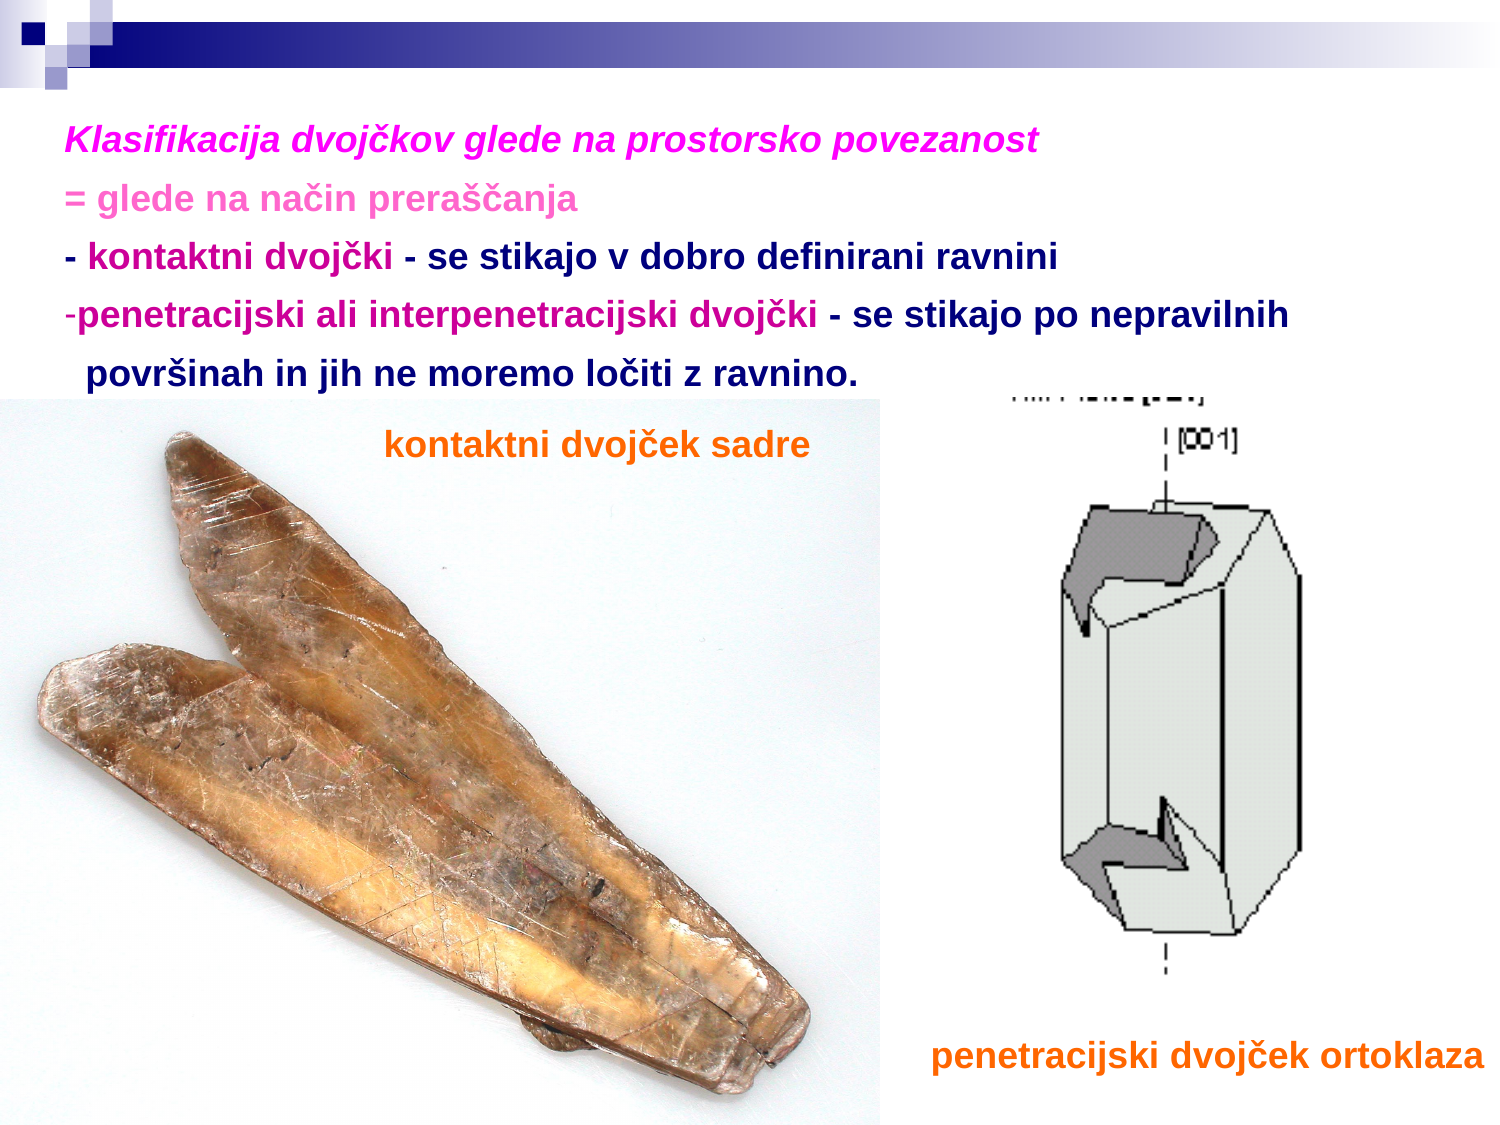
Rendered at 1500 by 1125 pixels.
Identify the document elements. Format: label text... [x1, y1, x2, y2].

text_box penetracijski dvojček ortoklaza [915, 1023, 1500, 1084]
chart [1004, 397, 1358, 1004]
text_box Klasifikacija dvojčkov glede na prostorsko povezanost = glede na način preraščanja - kontaktni dvojčki - se stikajo v dobro definirani ravnini penetracijski ali interpenetracijski dvojčki - se stikajo po nepravilnih površinah in jih ne moremo ločiti z ravnino. [49, 93, 1316, 402]
picture [0, 399, 880, 1125]
text_box kontaktni dvojček sadre [368, 412, 826, 473]
